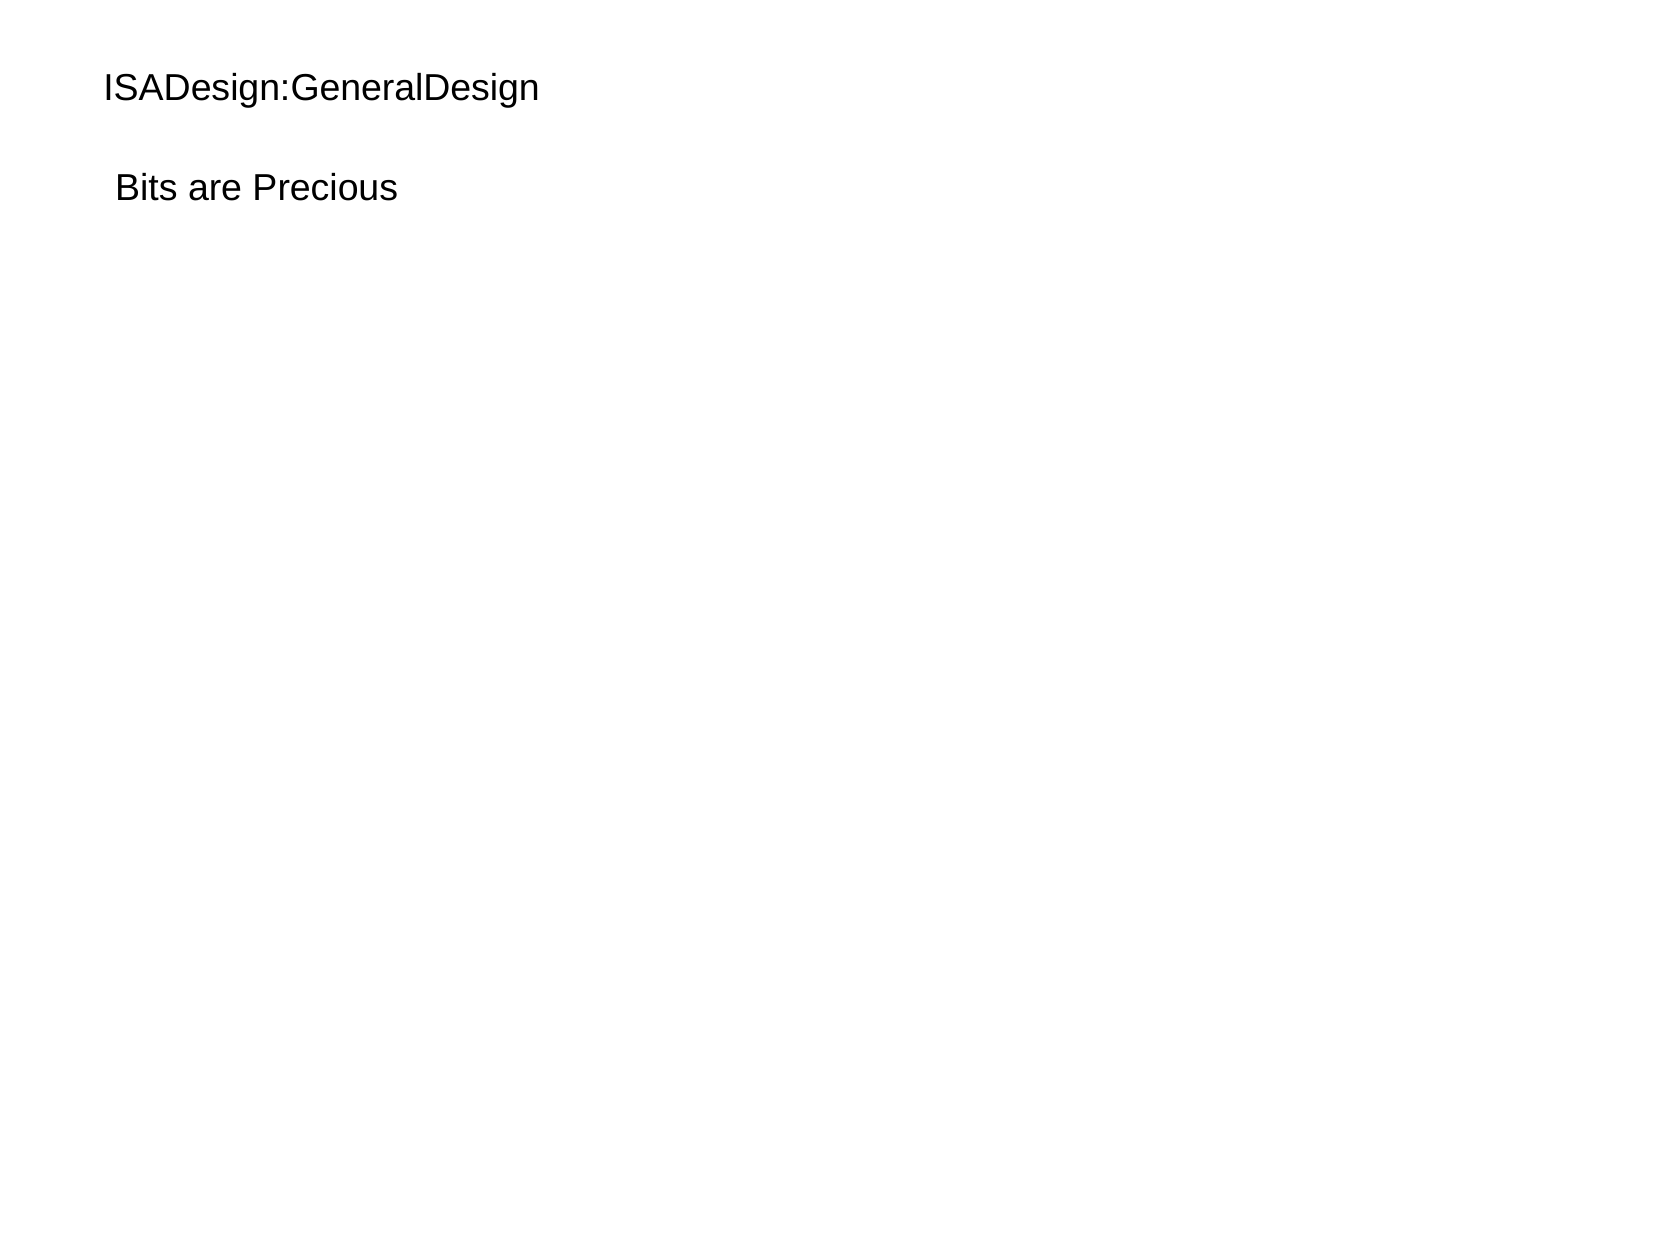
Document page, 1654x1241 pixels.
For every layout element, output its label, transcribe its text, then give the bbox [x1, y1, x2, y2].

text_box ISADesign:GeneralDesign [88, 59, 555, 116]
text_box Bits are Precious [100, 159, 414, 217]
